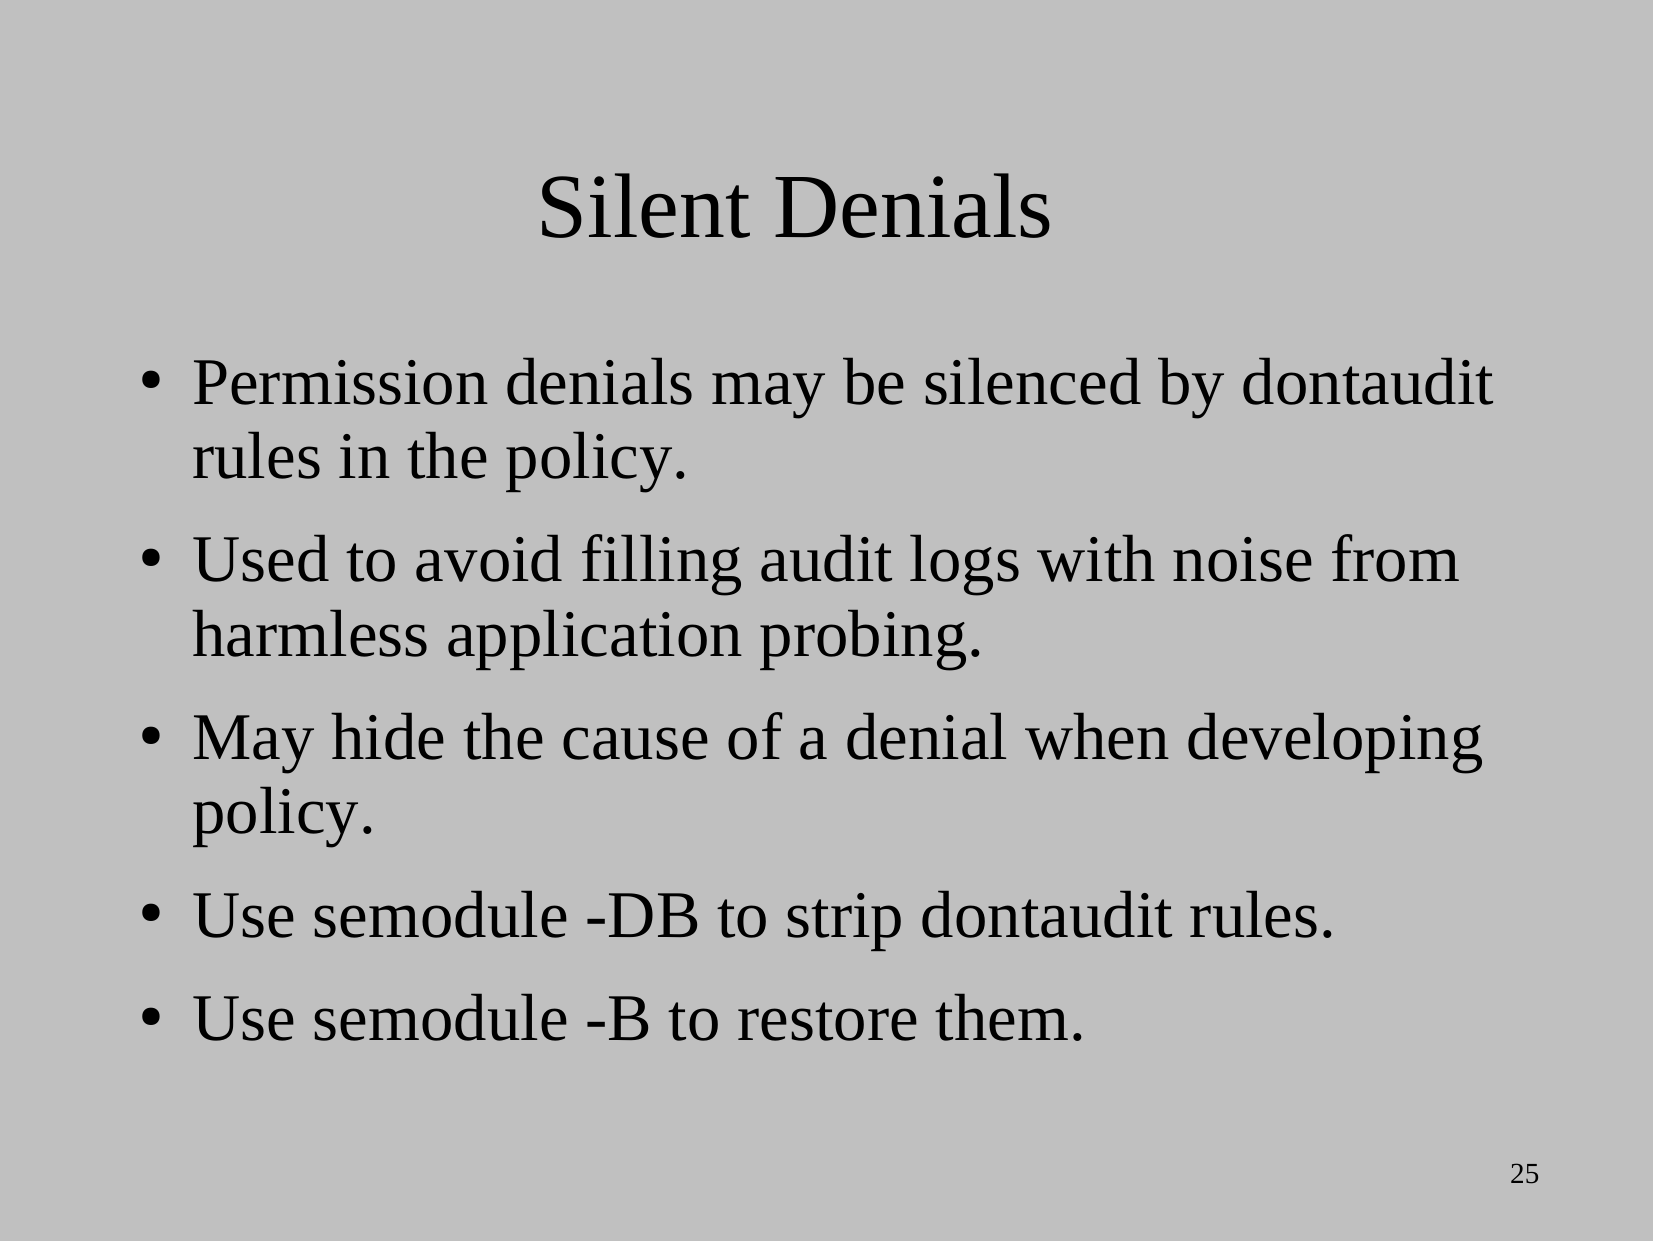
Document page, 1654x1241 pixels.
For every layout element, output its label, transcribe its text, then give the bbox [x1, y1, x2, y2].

list Permission denials may be silenced by dontaudit rules in the policy. Used to avoid filling audit logs with noise from harmless application probing. May hide the cause of a denial when developing policy. Use semodule -DB to strip dontaudit rules. Use semodule -B to restore them. [121, 344, 1534, 1112]
title Silent Denials [312, 110, 1279, 303]
